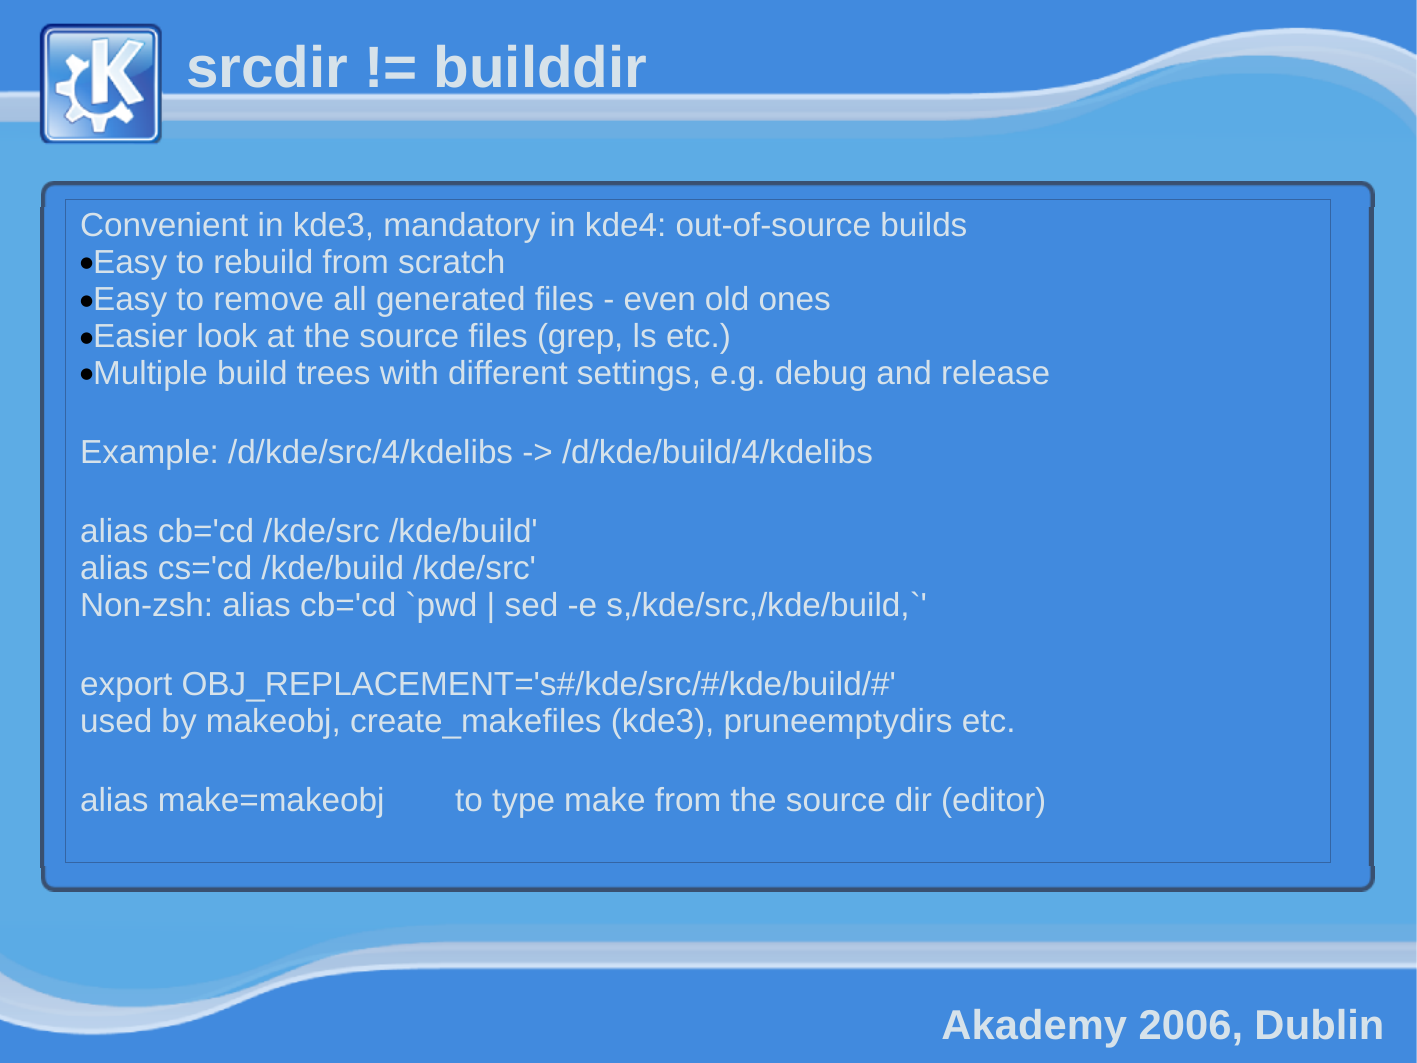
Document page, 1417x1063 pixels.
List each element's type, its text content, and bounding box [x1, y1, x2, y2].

picture [0, 0, 1417, 1063]
text_box Convenient in kde3, mandatory in kde4: out-of-source builds Easy to rebuild from scratch Easy to remove all generated files - even old ones Easier look at the source files (grep, ls etc.) Multiple build trees with different settings, e.g. debug and release Example: /d/kde/src/4/kdelibs -> /d/kde/build/4/kdelibs alias cb='cd /kde/src /kde/build' alias cs='cd /kde/build /kde/src' Non-zsh: alias cb='cd `pwd | sed -e s,/kde/src,/kde/build,`' export OBJ_REPLACEMENT='s#/kde/src/#/kde/build/#' used by makeobj, create_makefiles (kde3), pruneemptydirs etc. alias make=makeobj to type make from the source dir (editor) [65, 199, 1331, 863]
text_box srcdir != builddir [171, 27, 1048, 105]
